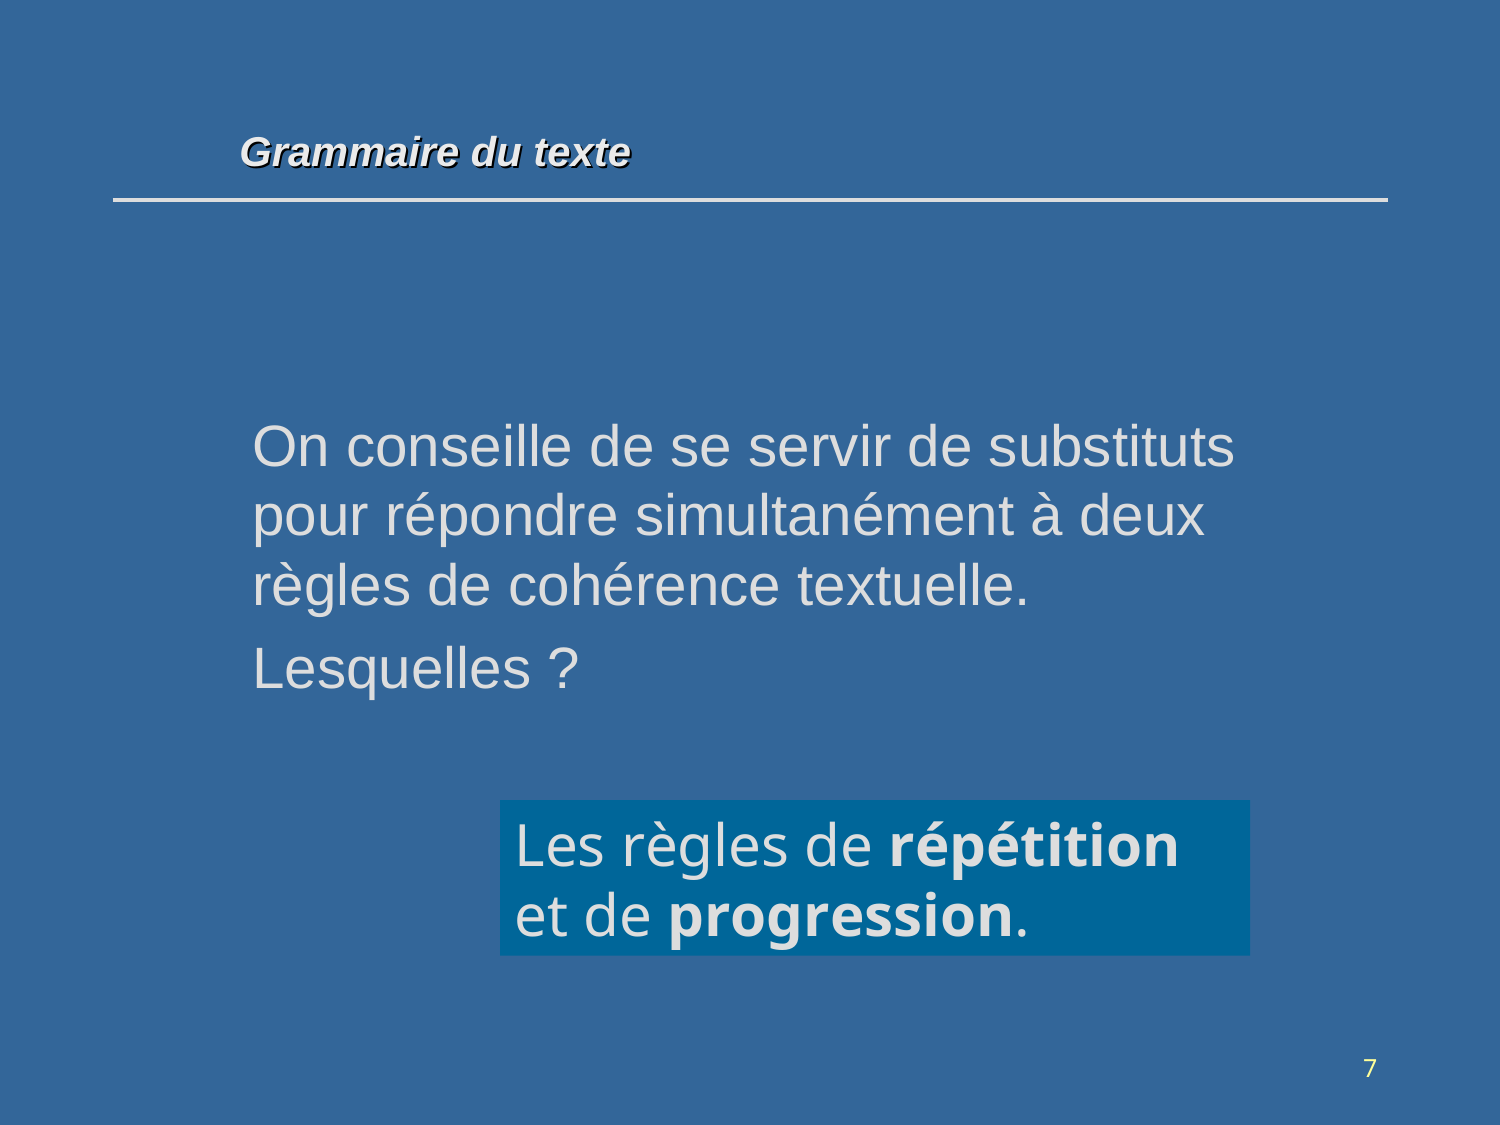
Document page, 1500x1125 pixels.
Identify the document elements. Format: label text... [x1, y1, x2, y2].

text_box Les règles de répétition et de progression. [500, 800, 1251, 956]
text_box On conseille de se servir de substituts pour répondre simultanément à deux règles de cohérence textuelle. Lesquelles ? [237, 399, 1375, 801]
text_box Grammaire du texte [224, 116, 647, 183]
